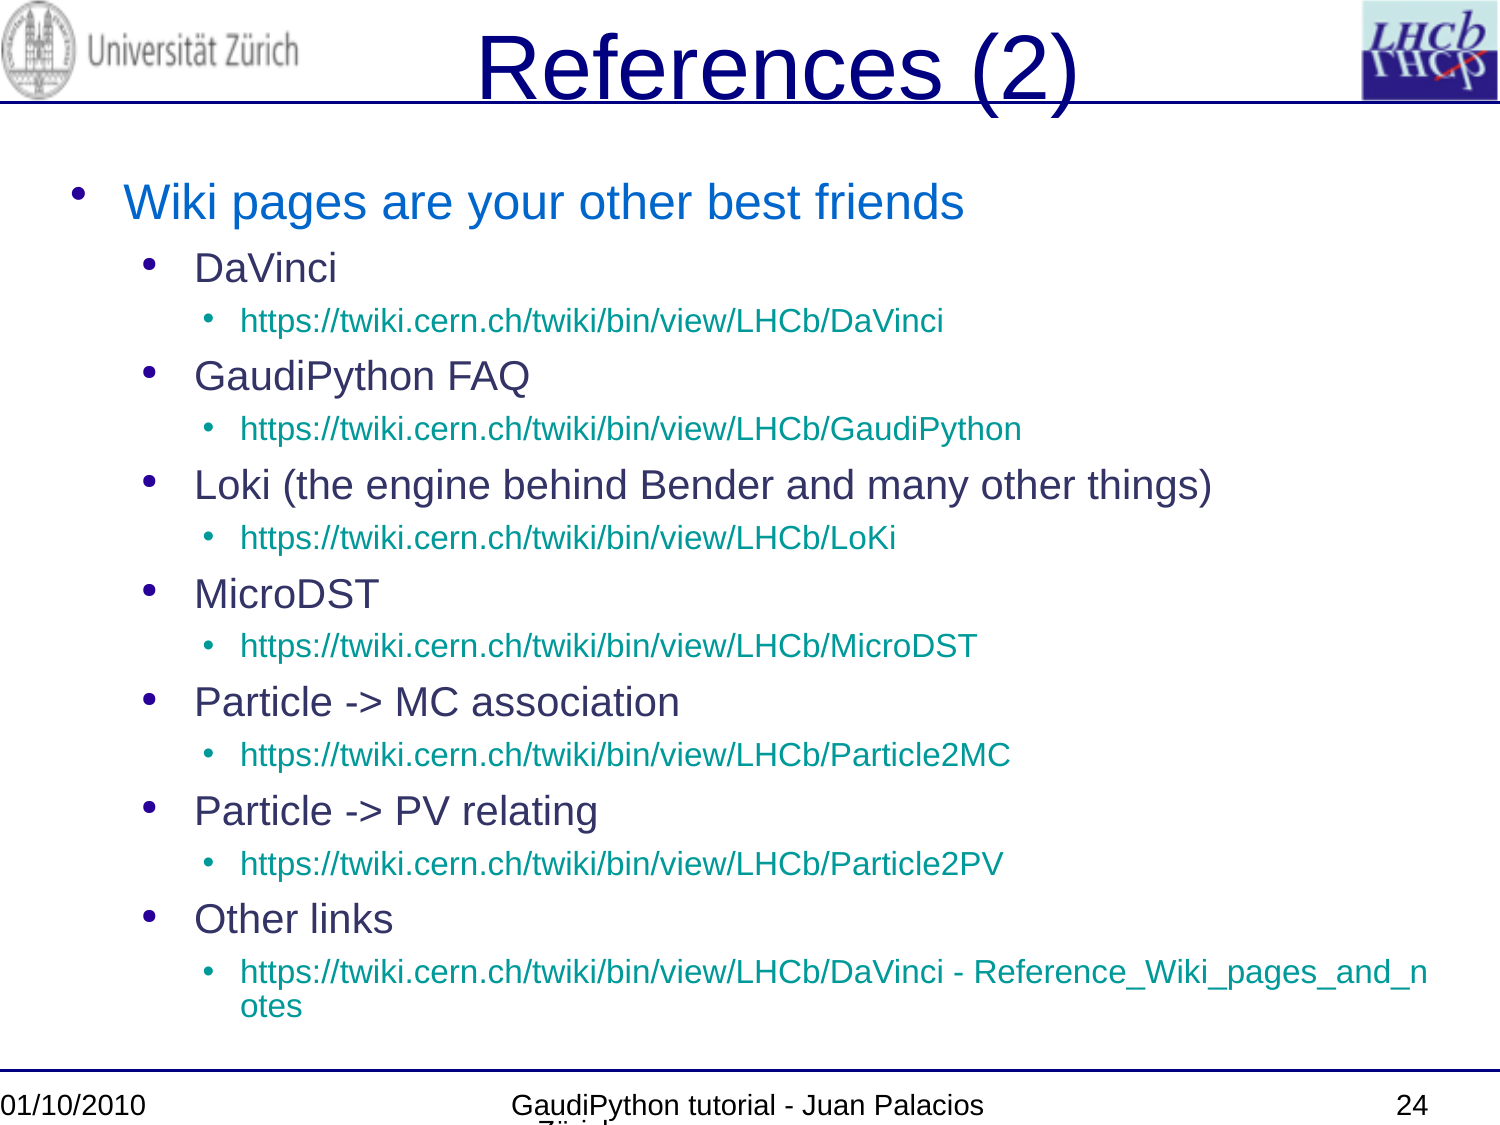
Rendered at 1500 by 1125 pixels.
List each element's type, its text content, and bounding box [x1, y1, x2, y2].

list Wiki pages are your other best friends DaVinci https://twiki.cern.ch/twiki/bin/view/LHCb/DaVinci GaudiPython FAQ https://twiki.cern.ch/twiki/bin/view/LHCb/GaudiPython Loki (the engine behind Bender and many other things) https://twiki.cern.ch/twiki/bin/view/LHCb/LoKi MicroDST https://twiki.cern.ch/twiki/bin/view/LHCb/MicroDST Particle -> MC association https://twiki.cern.ch/twiki/bin/view/LHCb/Particle2MC Particle -> PV relating https://twiki.cern.ch/twiki/bin/view/LHCb/Particle2PV Other links https://twiki.cern.ch/twiki/bin/view/LHCb/DaVinci - Reference_Wiki_pages_and_notes [37, 162, 1450, 1026]
picture [1360, 0, 1500, 101]
title References (2) [224, 0, 1300, 126]
picture [0, 0, 224, 101]
